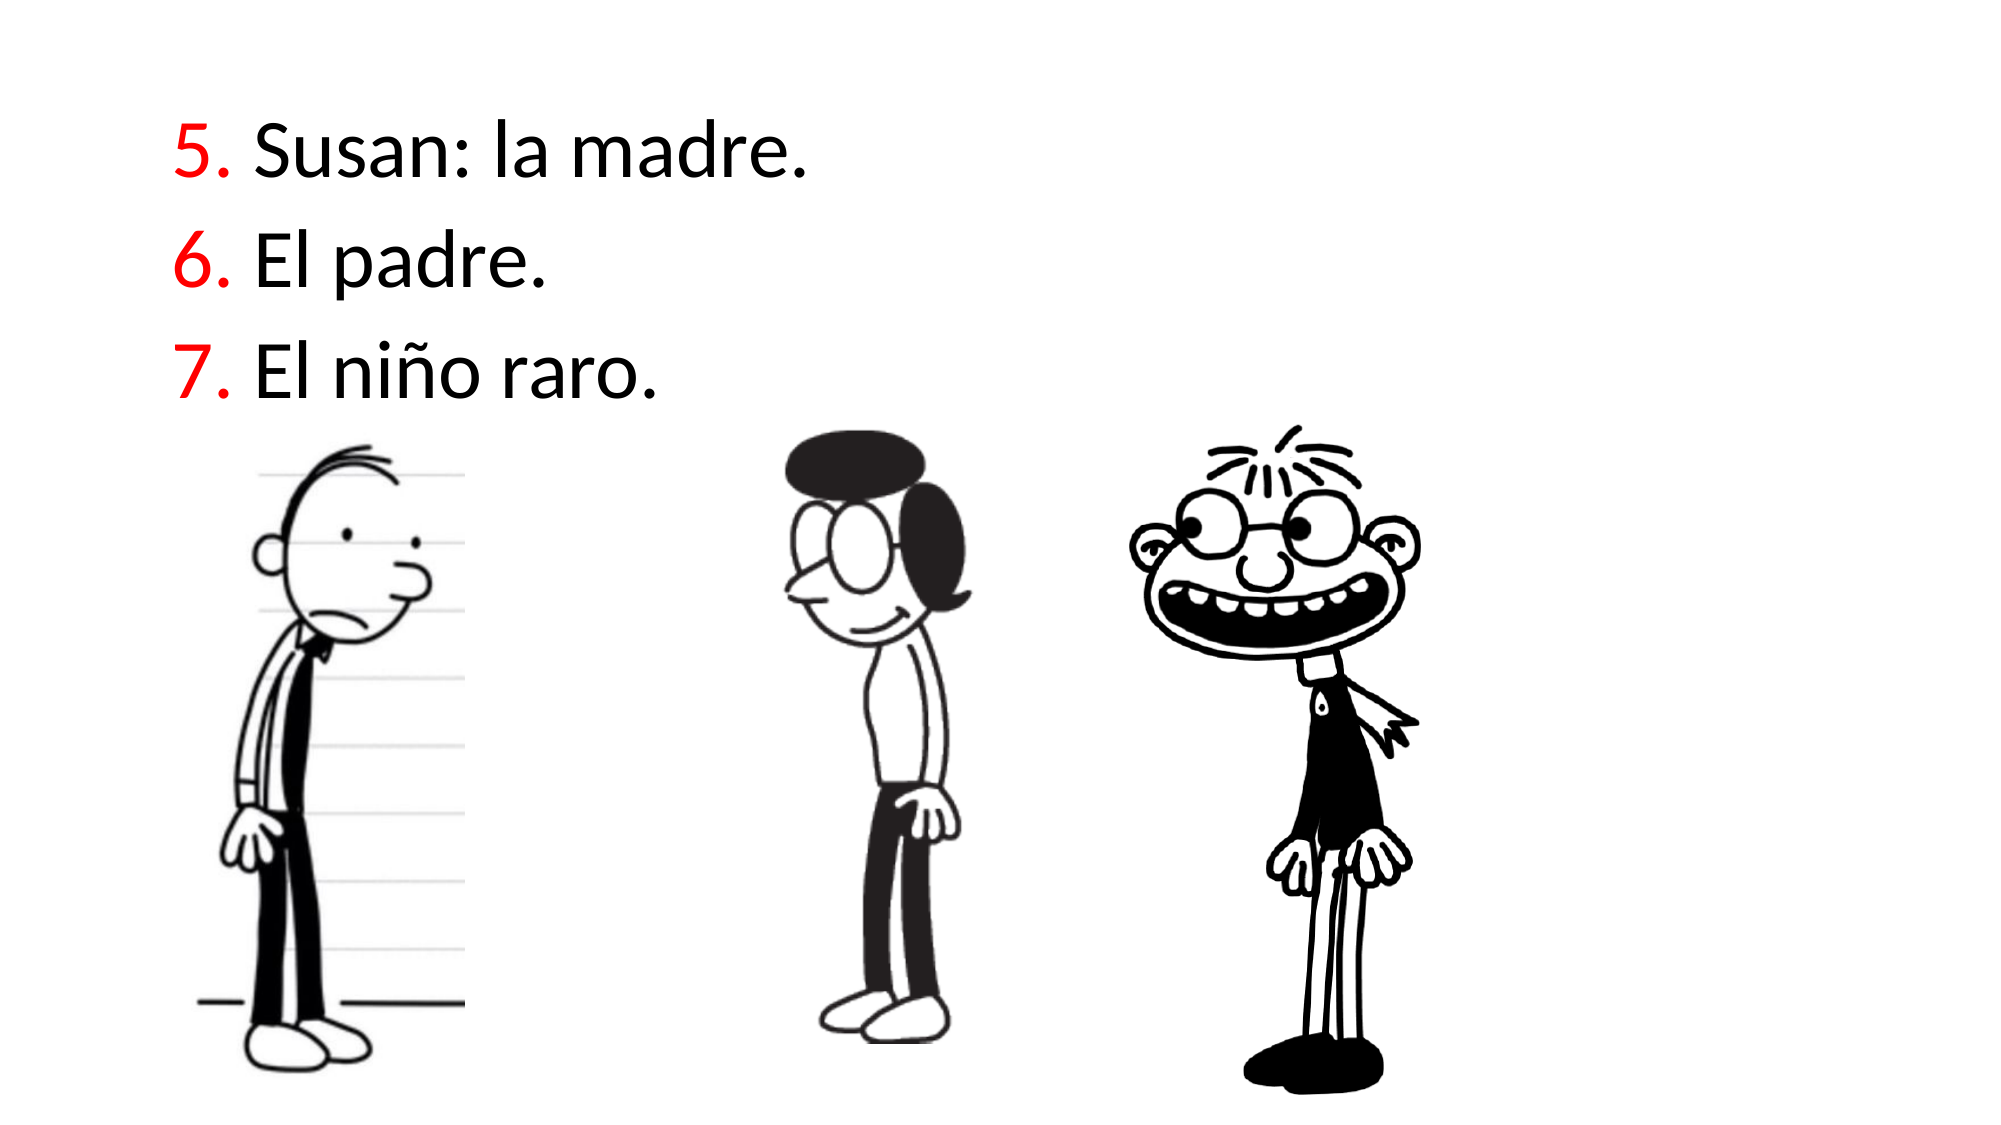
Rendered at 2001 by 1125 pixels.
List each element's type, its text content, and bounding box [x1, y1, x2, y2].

list 5. Susan: la madre. 6. El padre. 7. El niño raro. [137, 97, 1863, 1014]
picture [1129, 424, 1421, 1095]
picture [762, 339, 1019, 1044]
picture [164, 424, 465, 1116]
